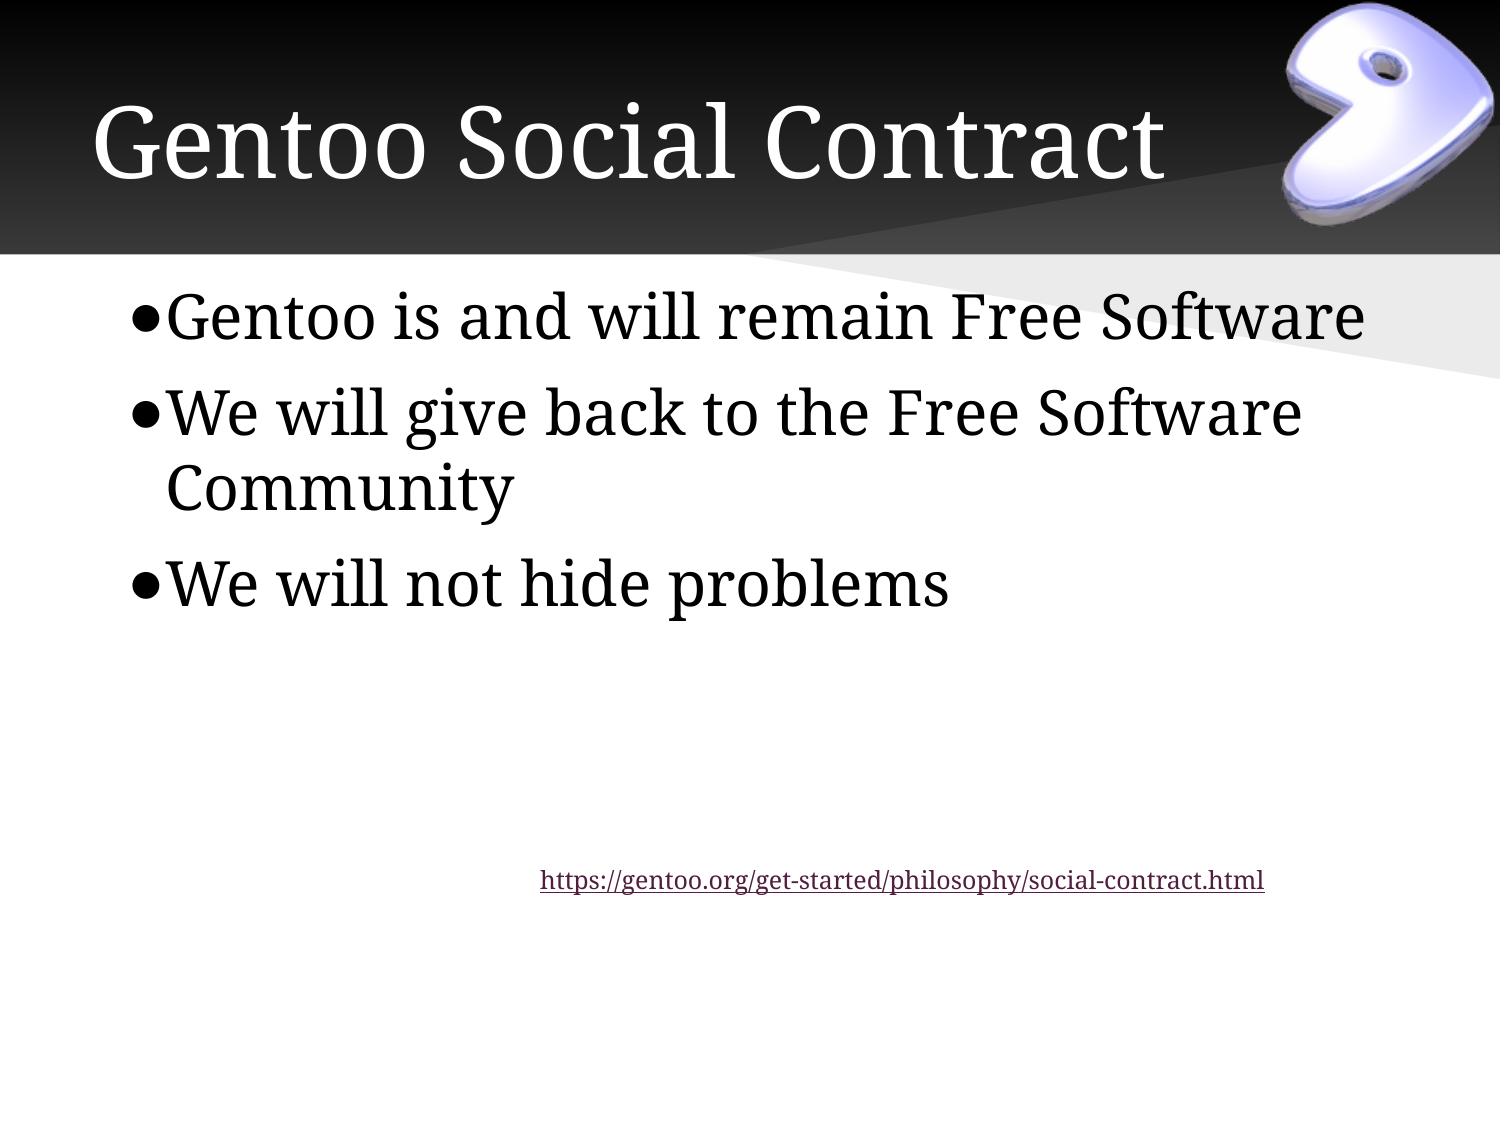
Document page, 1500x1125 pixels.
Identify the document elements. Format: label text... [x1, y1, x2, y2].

title Gentoo Social Contract [75, 45, 1425, 233]
list Gentoo is and will remain Free Software We will give back to the Free Software Community We will not hide problems https://gentoo.org/get-started/philosophy/social-contract.html [75, 262, 1425, 1078]
picture [1271, 0, 1500, 233]
